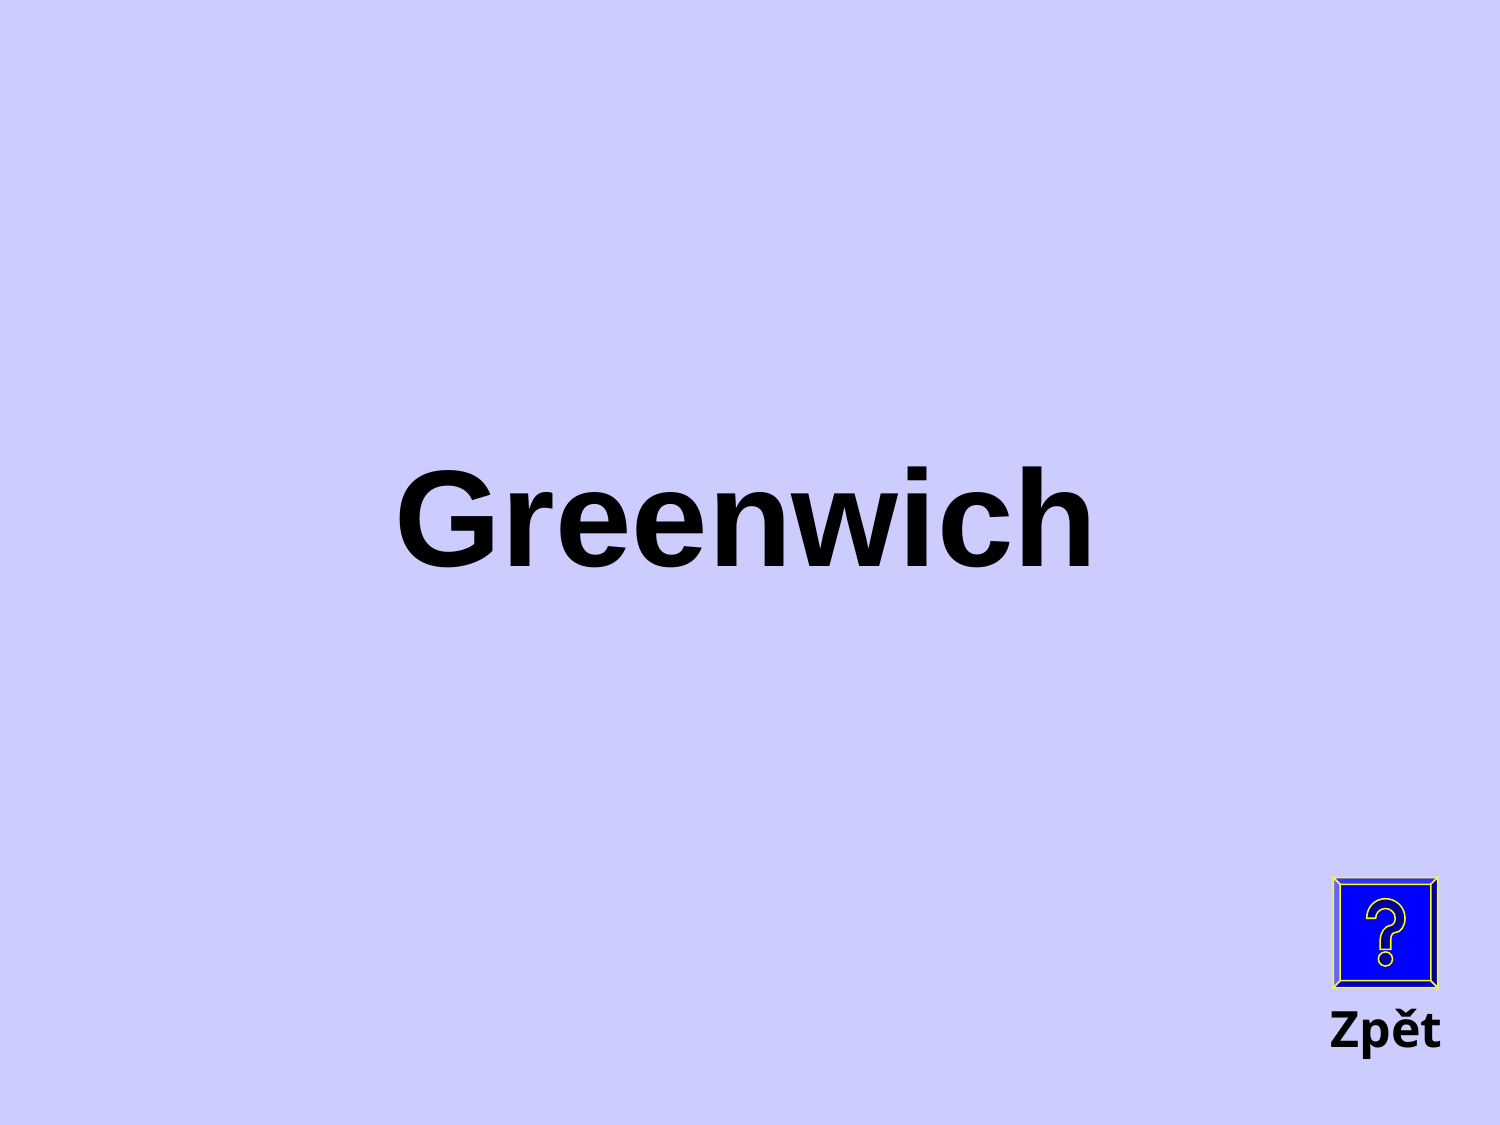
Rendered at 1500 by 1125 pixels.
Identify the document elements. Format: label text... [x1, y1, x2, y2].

text_box Greenwich [55, 420, 1438, 602]
text_box [1334, 877, 1438, 988]
text_box Zpět [1274, 990, 1500, 1066]
